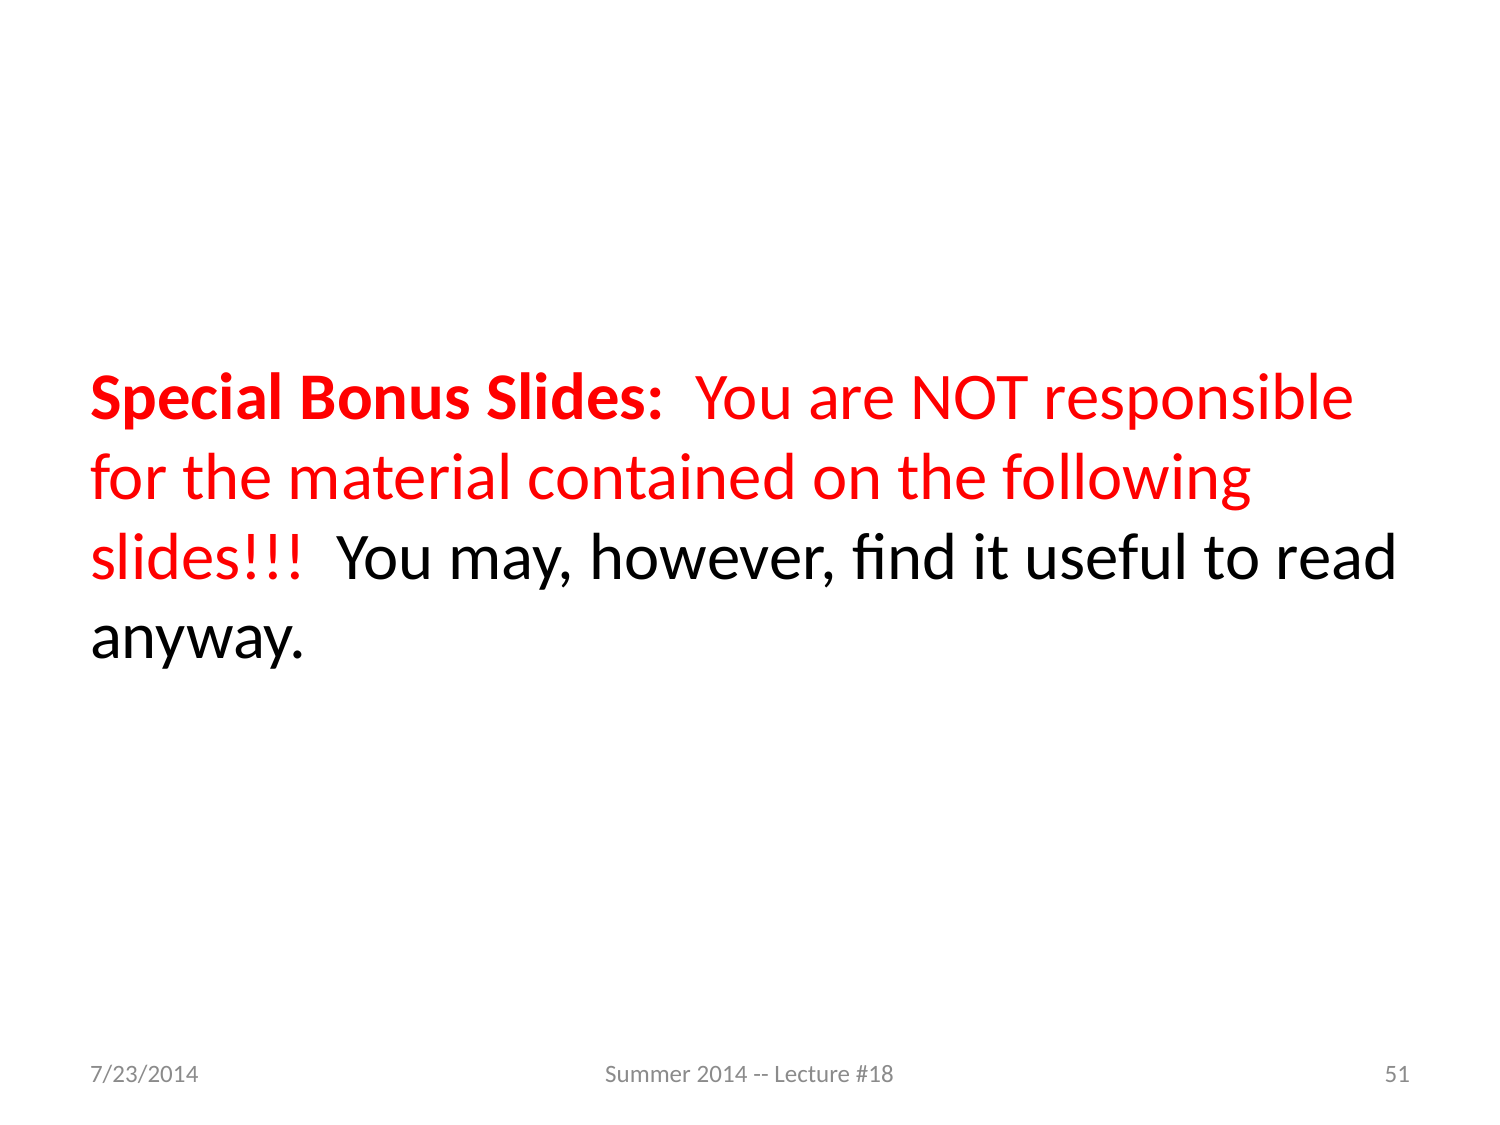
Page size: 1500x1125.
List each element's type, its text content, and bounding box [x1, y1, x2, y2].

footer Summer 2014 -- Lecture #18 [512, 1042, 988, 1103]
slide_number 7/23/2014 [75, 1042, 425, 1103]
slide_number <number> [1074, 1042, 1425, 1103]
list Special Bonus Slides: You are NOT responsible for the material contained on the following slides!!! You may, however, find it useful to read anyway. [75, 345, 1425, 1020]
